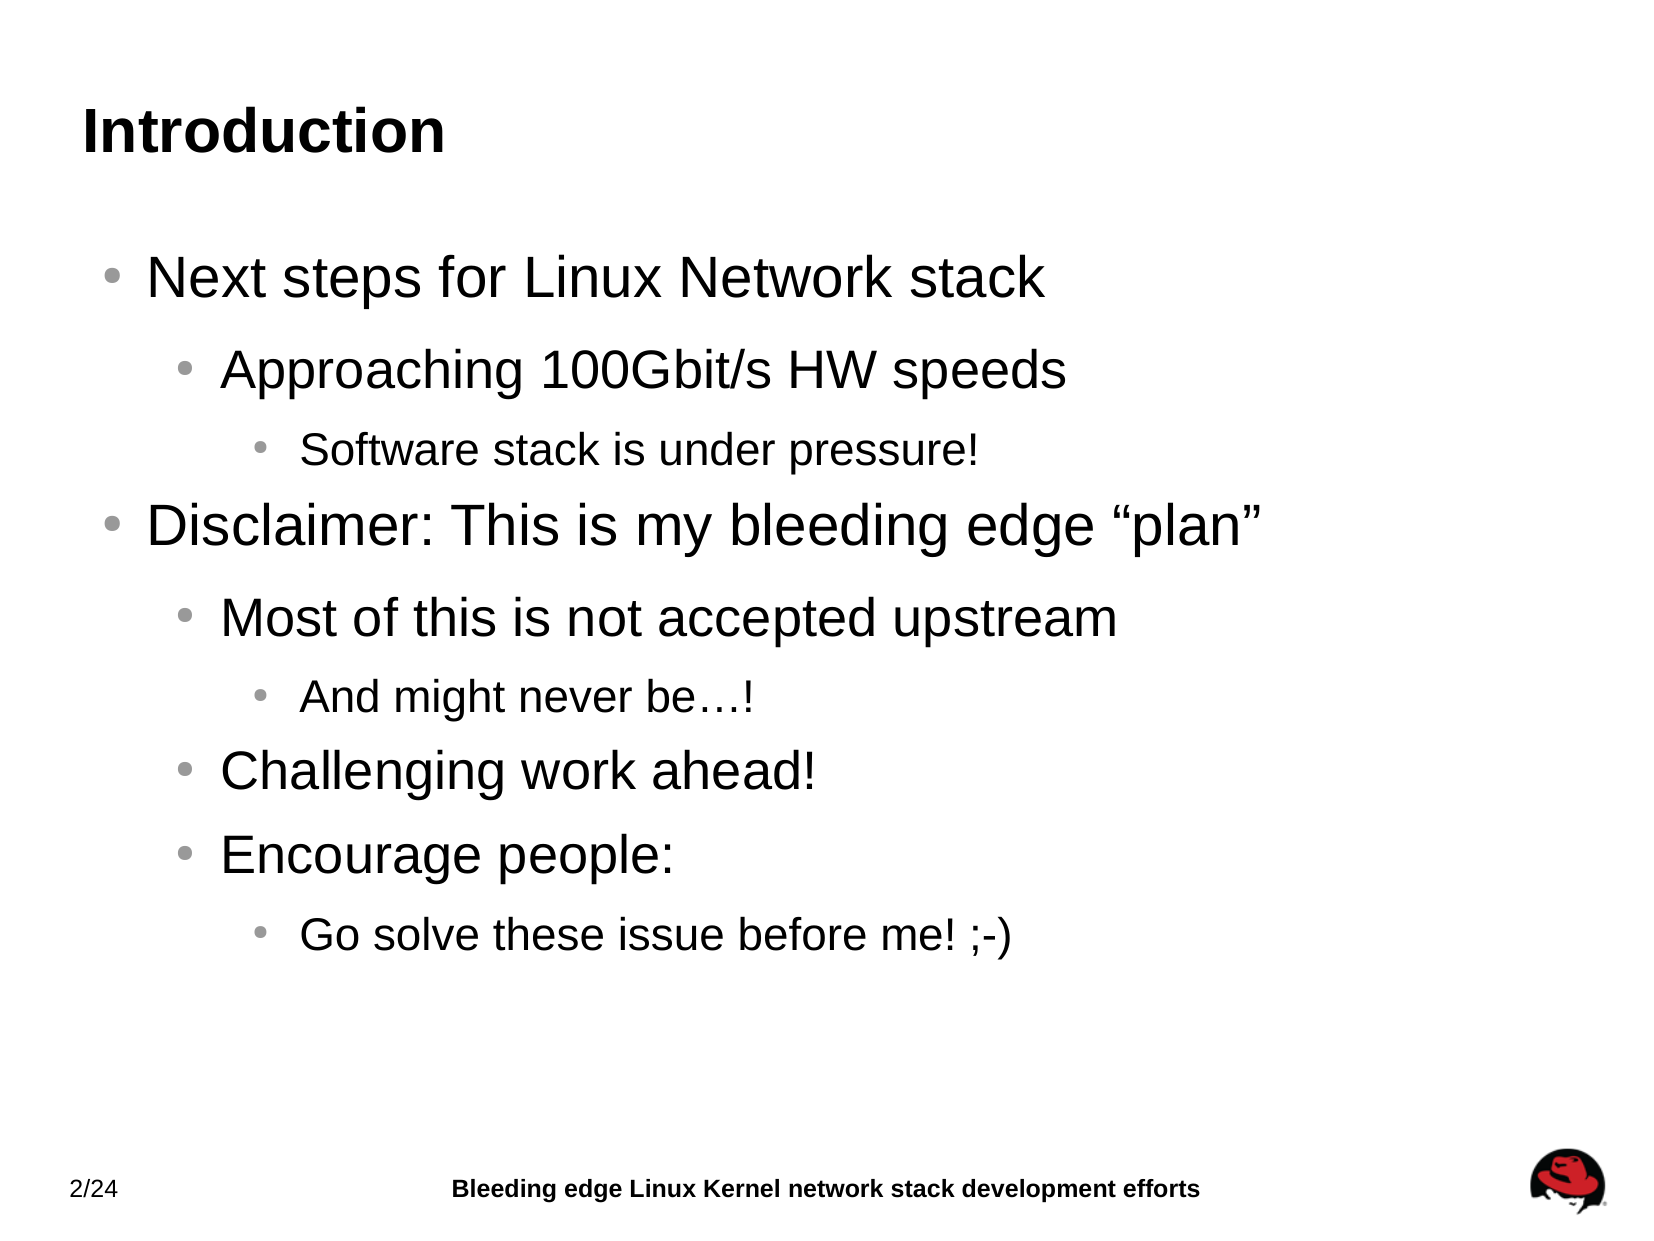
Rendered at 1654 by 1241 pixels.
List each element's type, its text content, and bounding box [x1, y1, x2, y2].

title Introduction [82, 37, 1571, 226]
picture [1529, 1146, 1613, 1224]
text_box [86, 244, 1576, 1039]
